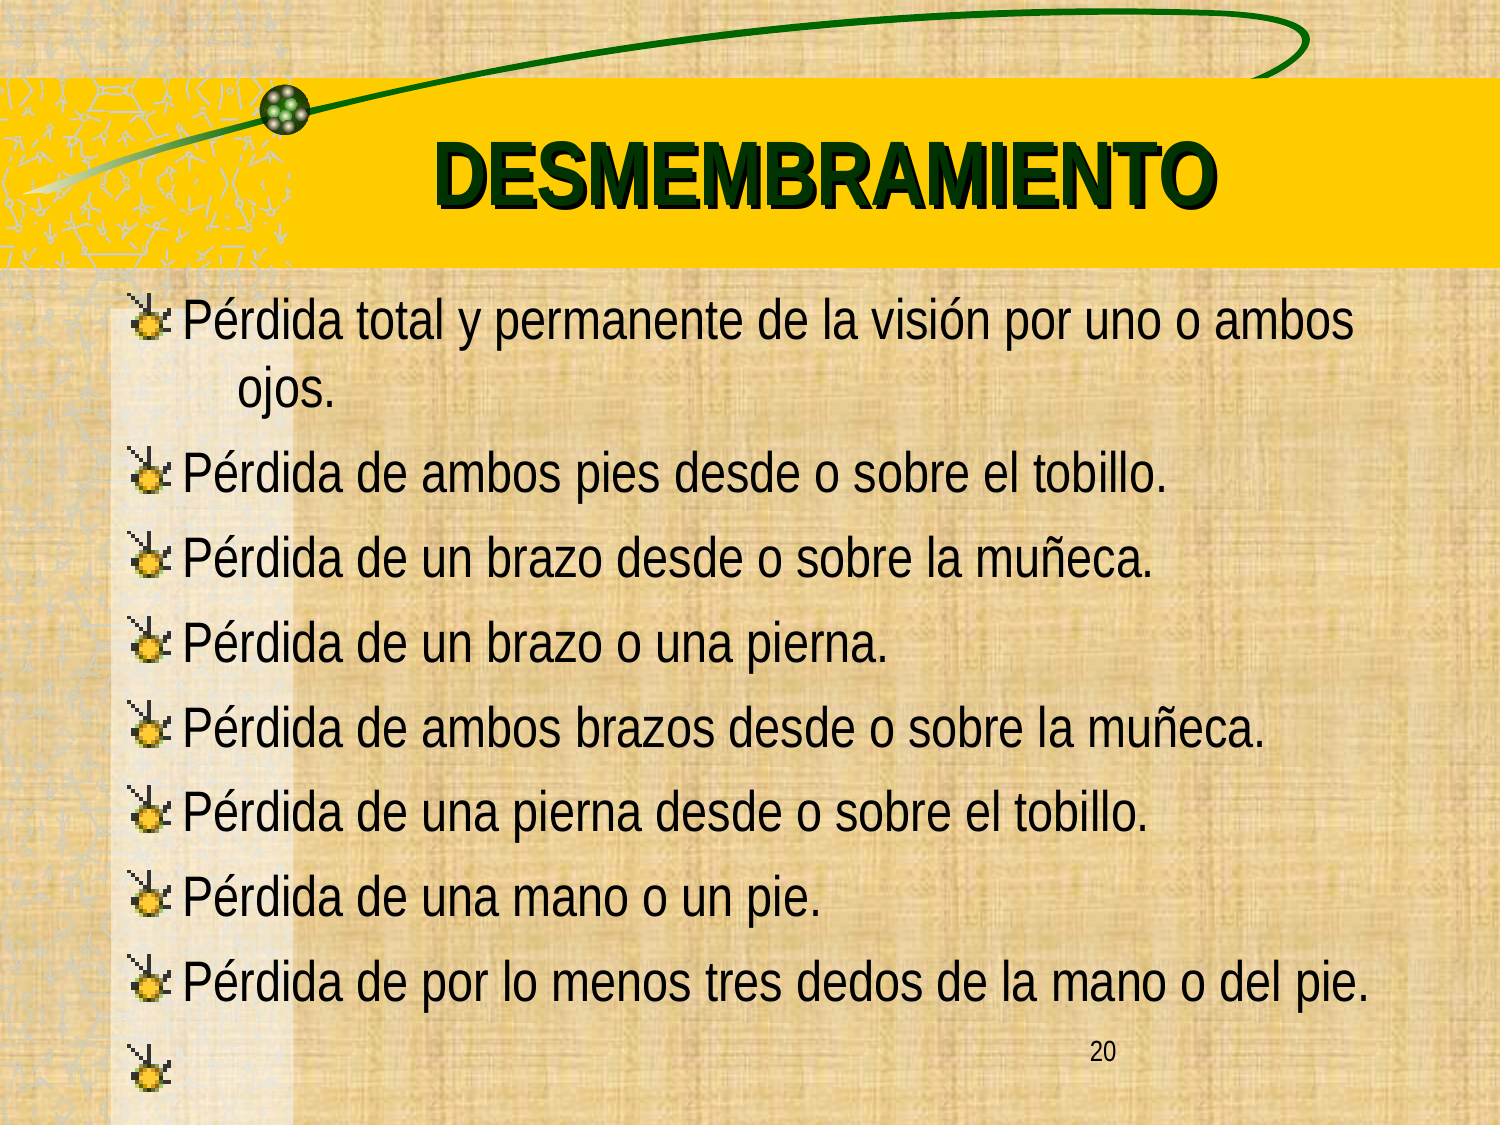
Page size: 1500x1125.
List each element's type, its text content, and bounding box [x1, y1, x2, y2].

title DESMEMBRAMIENTO [187, 75, 1463, 263]
list Pérdida total y permanente de la visión por uno o ambos ojos. Pérdida de ambos pies desde o sobre el tobillo. Pérdida de un brazo desde o sobre la muñeca. Pérdida de un brazo o una pierna. Pérdida de ambos brazos desde o sobre la muñeca. Pérdida de una pierna desde o sobre el tobillo. Pérdida de una mano o un pie. Pérdida de por lo menos tres dedos de la mano o del pie. [112, 275, 1401, 1051]
text_box [1074, 1025, 1388, 1101]
